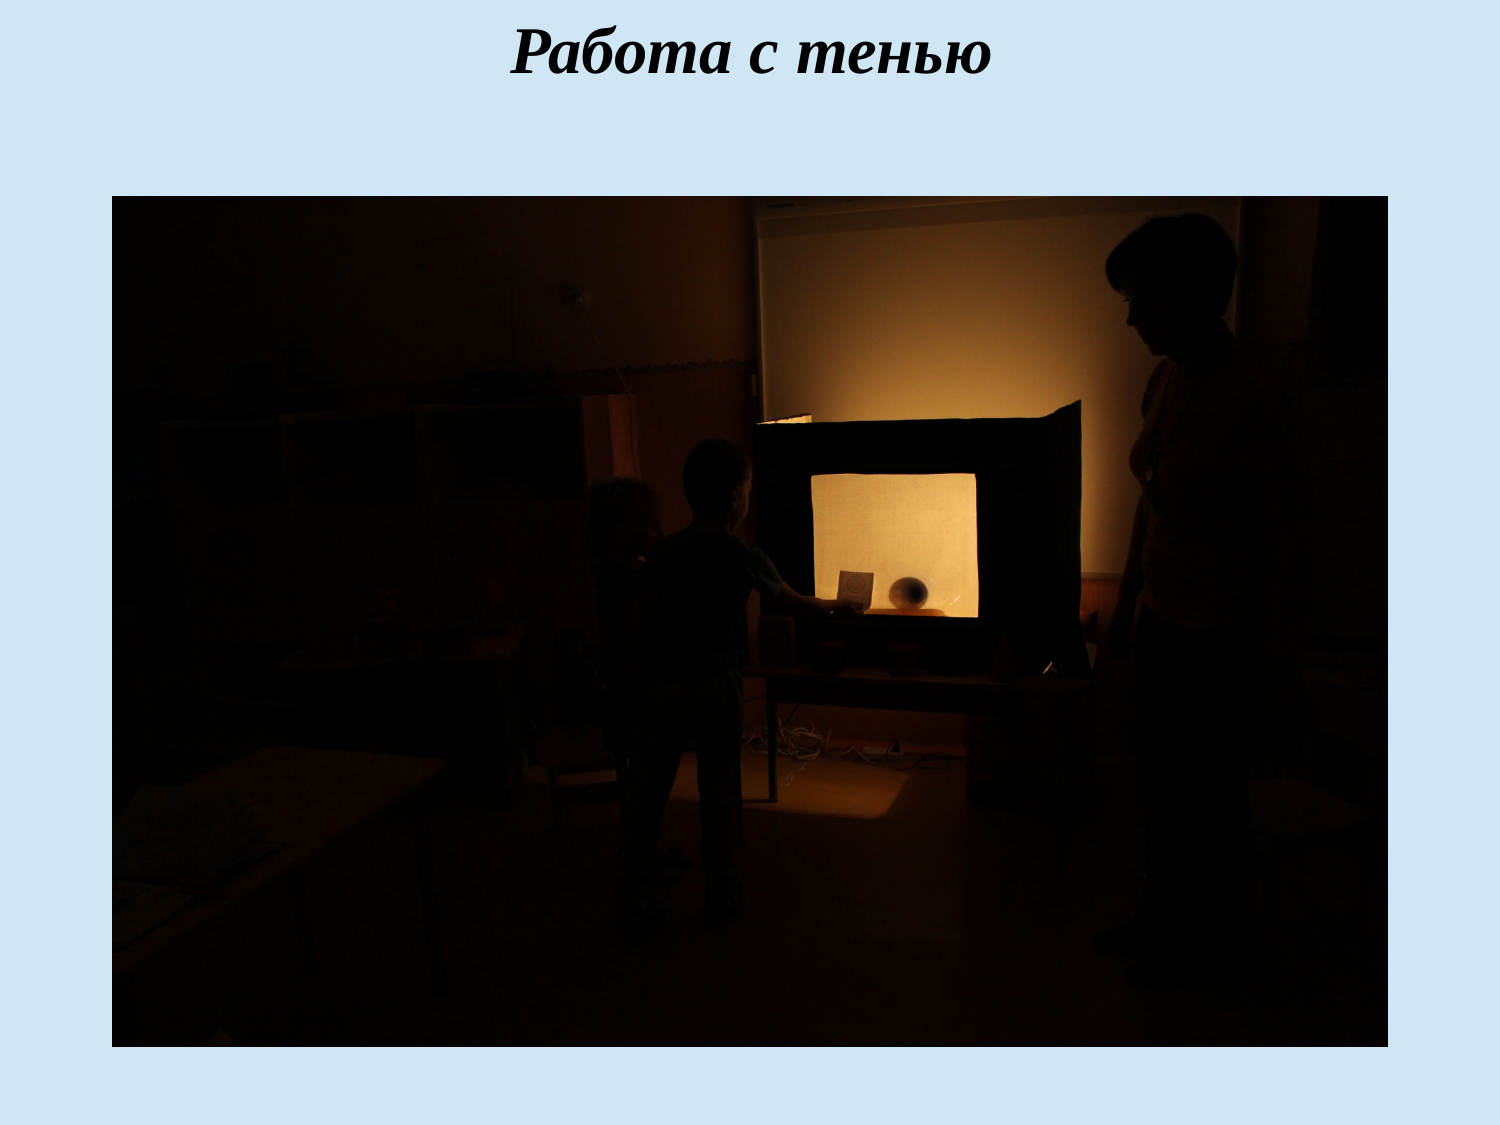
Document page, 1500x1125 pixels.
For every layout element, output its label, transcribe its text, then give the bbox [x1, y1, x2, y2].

title Работа с тенью [76, 0, 1427, 188]
picture [112, 196, 1388, 1047]
